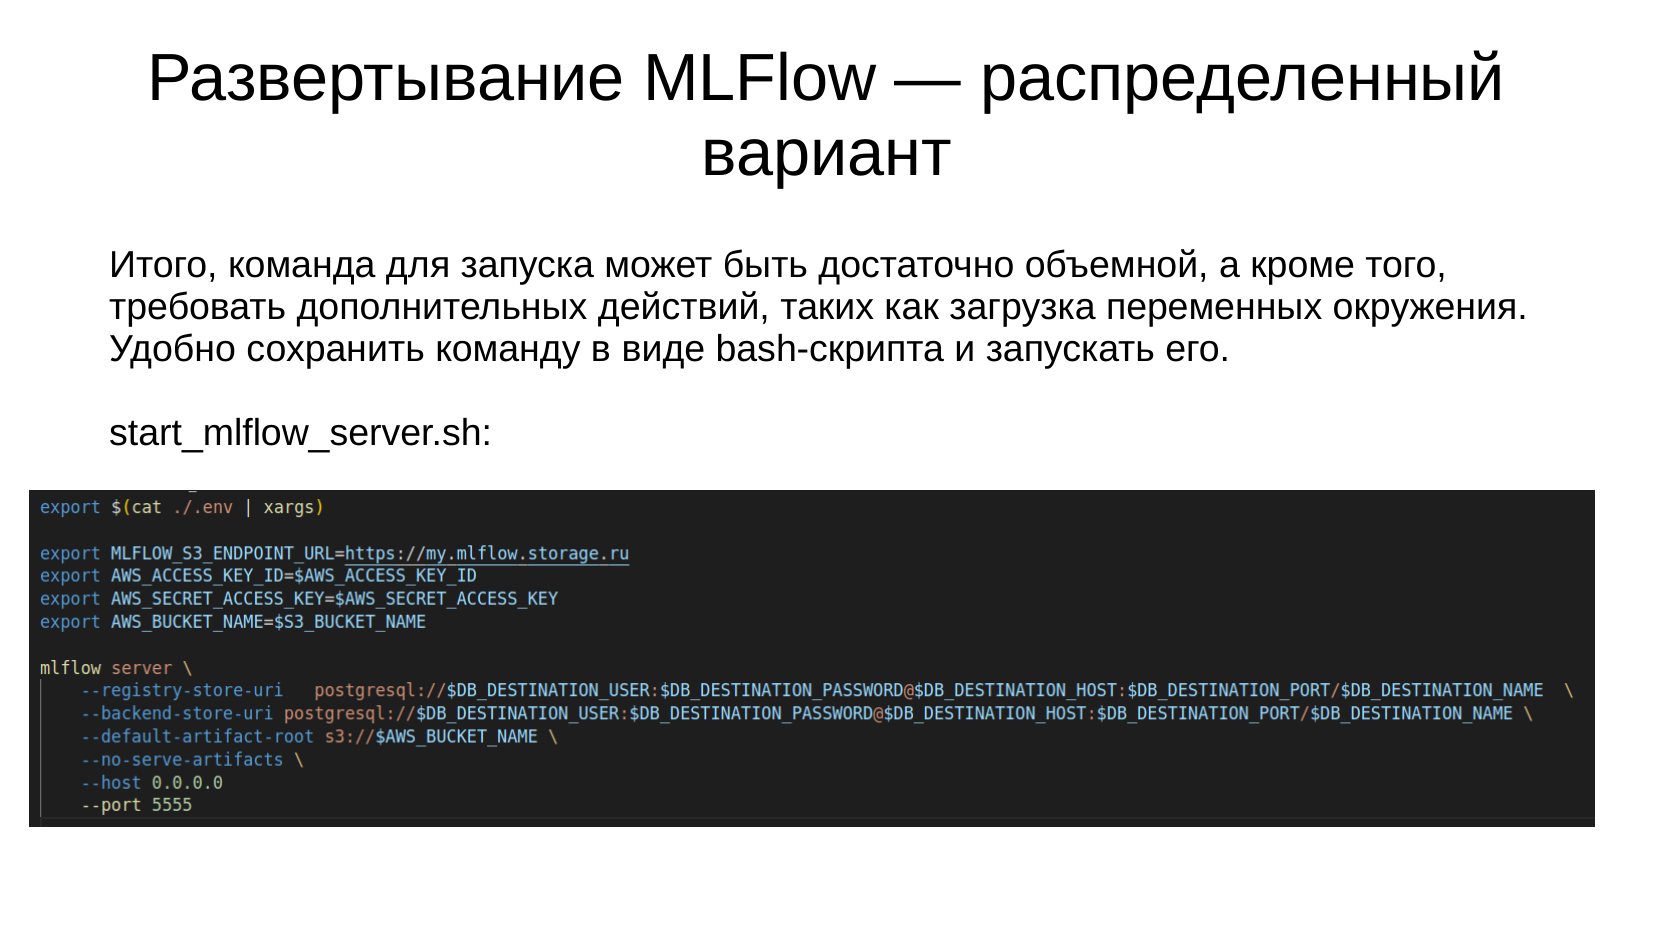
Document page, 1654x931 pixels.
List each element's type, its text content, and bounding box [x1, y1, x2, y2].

title Развертывание MLFlow — распределенный вариант [82, 12, 1571, 218]
picture [29, 490, 1595, 827]
text_box Итого, команда для запуска может быть достаточно объемной, а кроме того, требовать дополнительных действий, таких как загрузка переменных окружения. Удобно сохранить команду в виде bash-скрипта и запускать его. start_mlflow_server.sh: [59, 236, 1625, 503]
